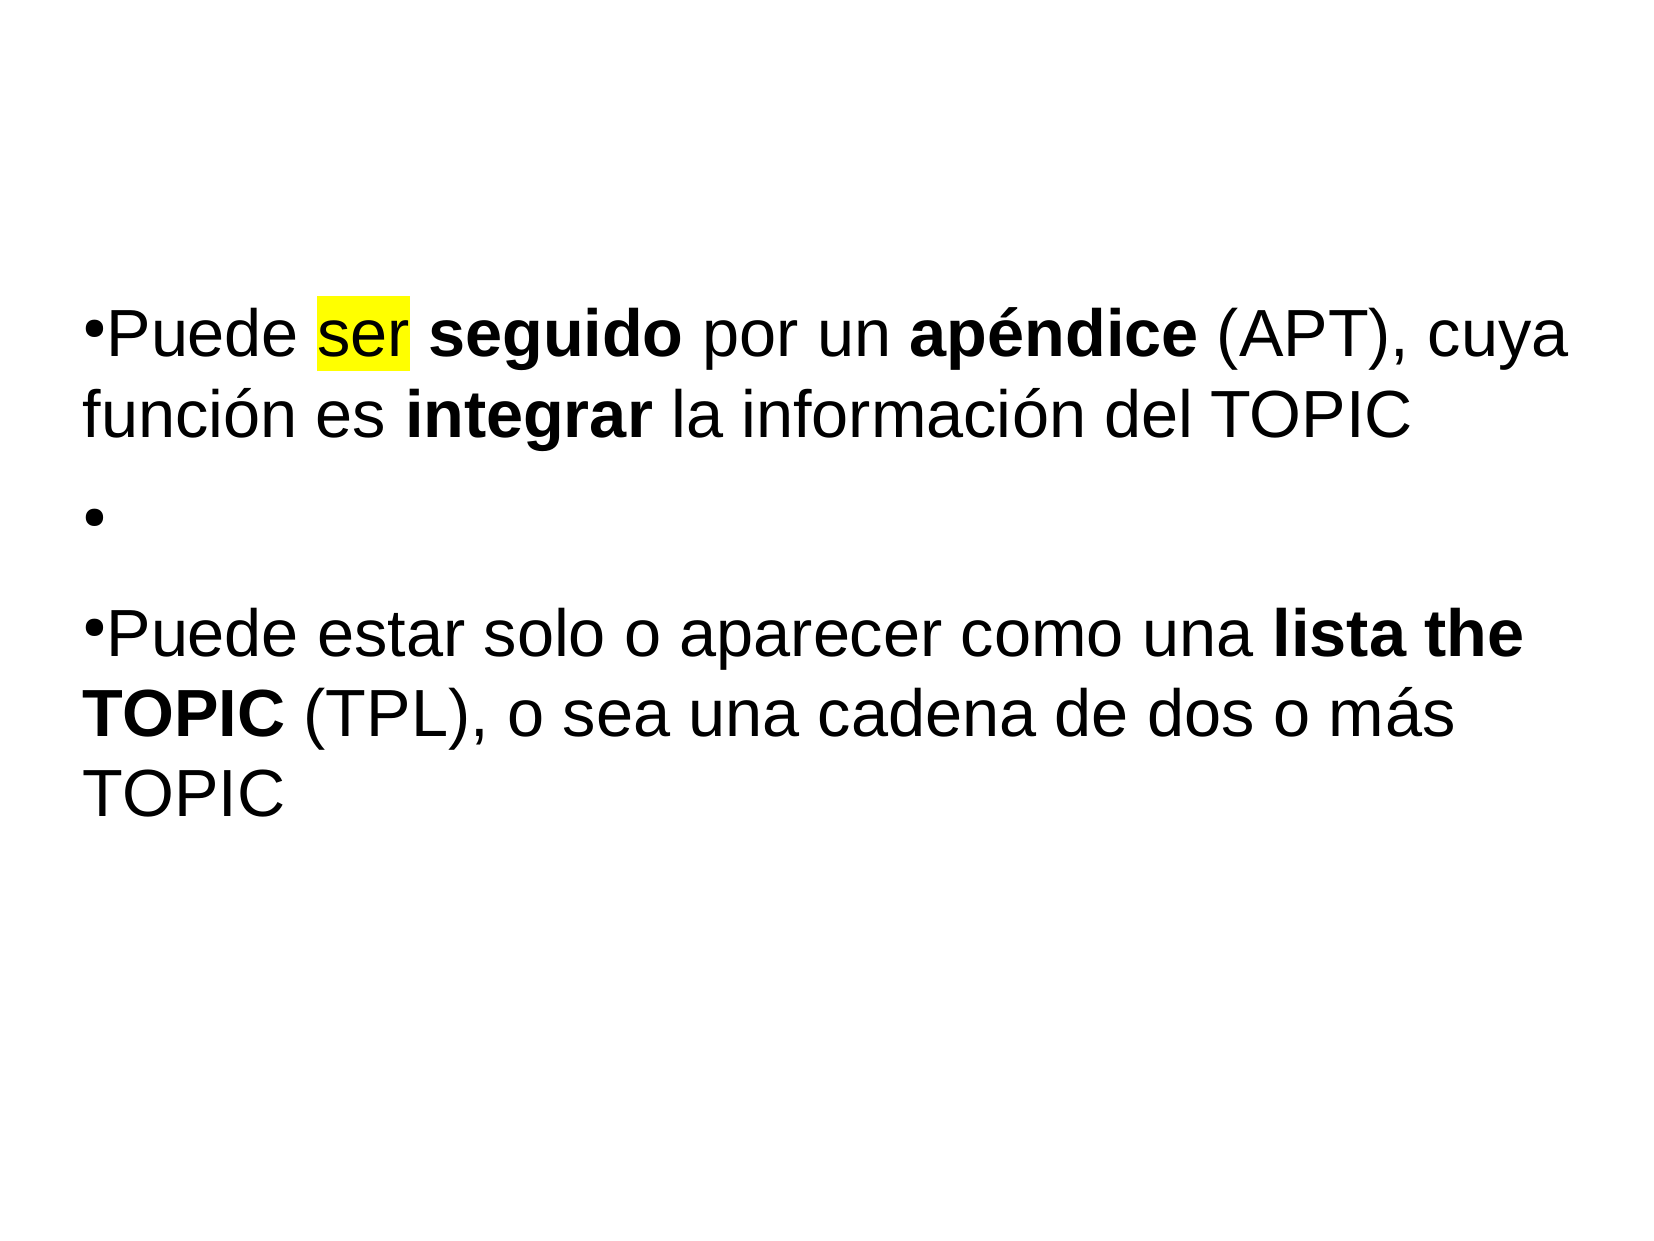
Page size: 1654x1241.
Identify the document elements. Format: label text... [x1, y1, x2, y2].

list Puede ser seguido por un apéndice (APT), cuya función es integrar la información del TOPIC Puede estar solo o aparecer como una lista the TOPIC (TPL), o sea una cadena de dos o más TOPIC [82, 290, 1571, 1109]
